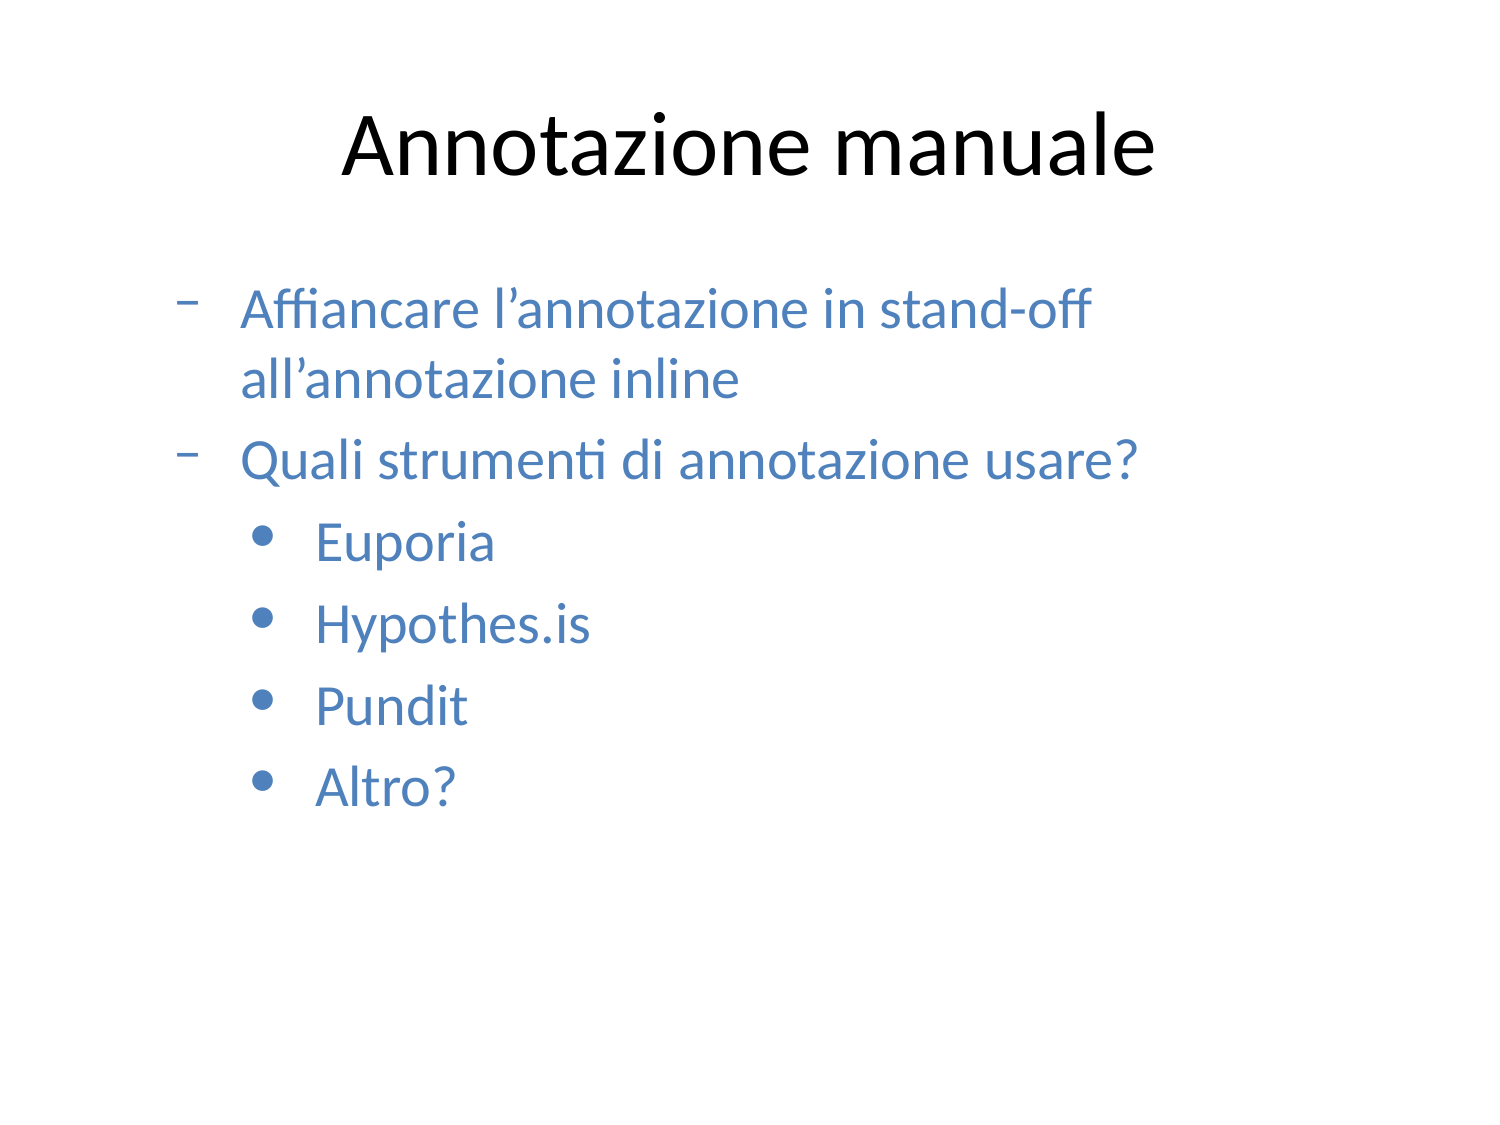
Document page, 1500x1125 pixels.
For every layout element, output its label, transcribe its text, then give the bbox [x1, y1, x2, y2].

text_box Affiancare l’annotazione in stand-off all’annotazione inline Quali strumenti di annotazione usare? Euporia Hypothes.is Pundit Altro? [75, 262, 1425, 1005]
text_box Annotazione manuale [75, 45, 1425, 233]
